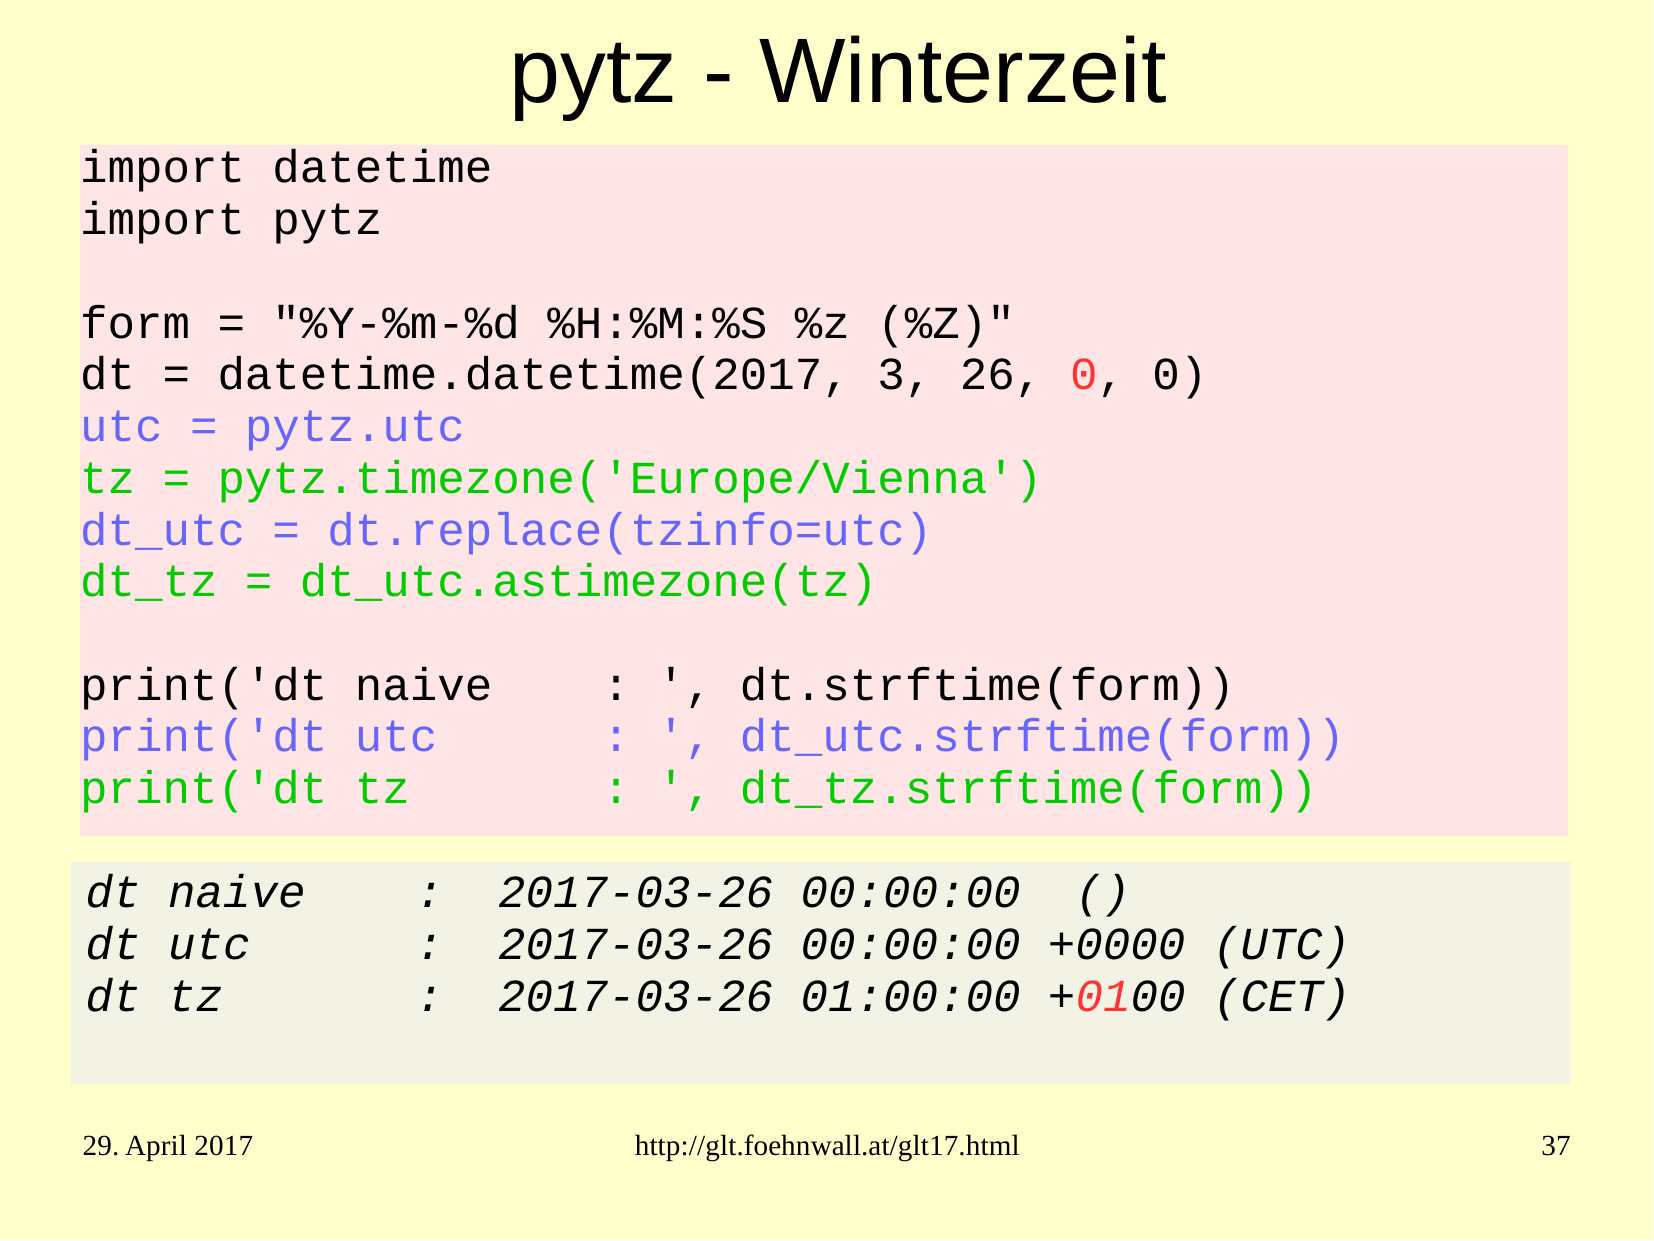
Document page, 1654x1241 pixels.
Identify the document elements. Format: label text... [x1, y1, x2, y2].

text_box dt naive : 2017-03-26 00:00:00 () dt utc : 2017-03-26 00:00:00 +0000 (UTC) dt tz : 2017-03-26 01:00:00 +0100 (CET) [70, 862, 1571, 1084]
list import datetime import pytz form = "%Y-%m-%d %H:%M:%S %z (%Z)" dt = datetime.datetime(2017, 3, 26, 0, 0) utc = pytz.utc tz = pytz.timezone('Europe/Vienna') dt_utc = dt.replace(tzinfo=utc) dt_tz = dt_utc.astimezone(tz) print('dt naive : ', dt.strftime(form)) print('dt utc : ', dt_utc.strftime(form)) print('dt tz : ', dt_tz.strftime(form)) [80, 144, 1569, 836]
title pytz - Winterzeit [94, 0, 1583, 142]
